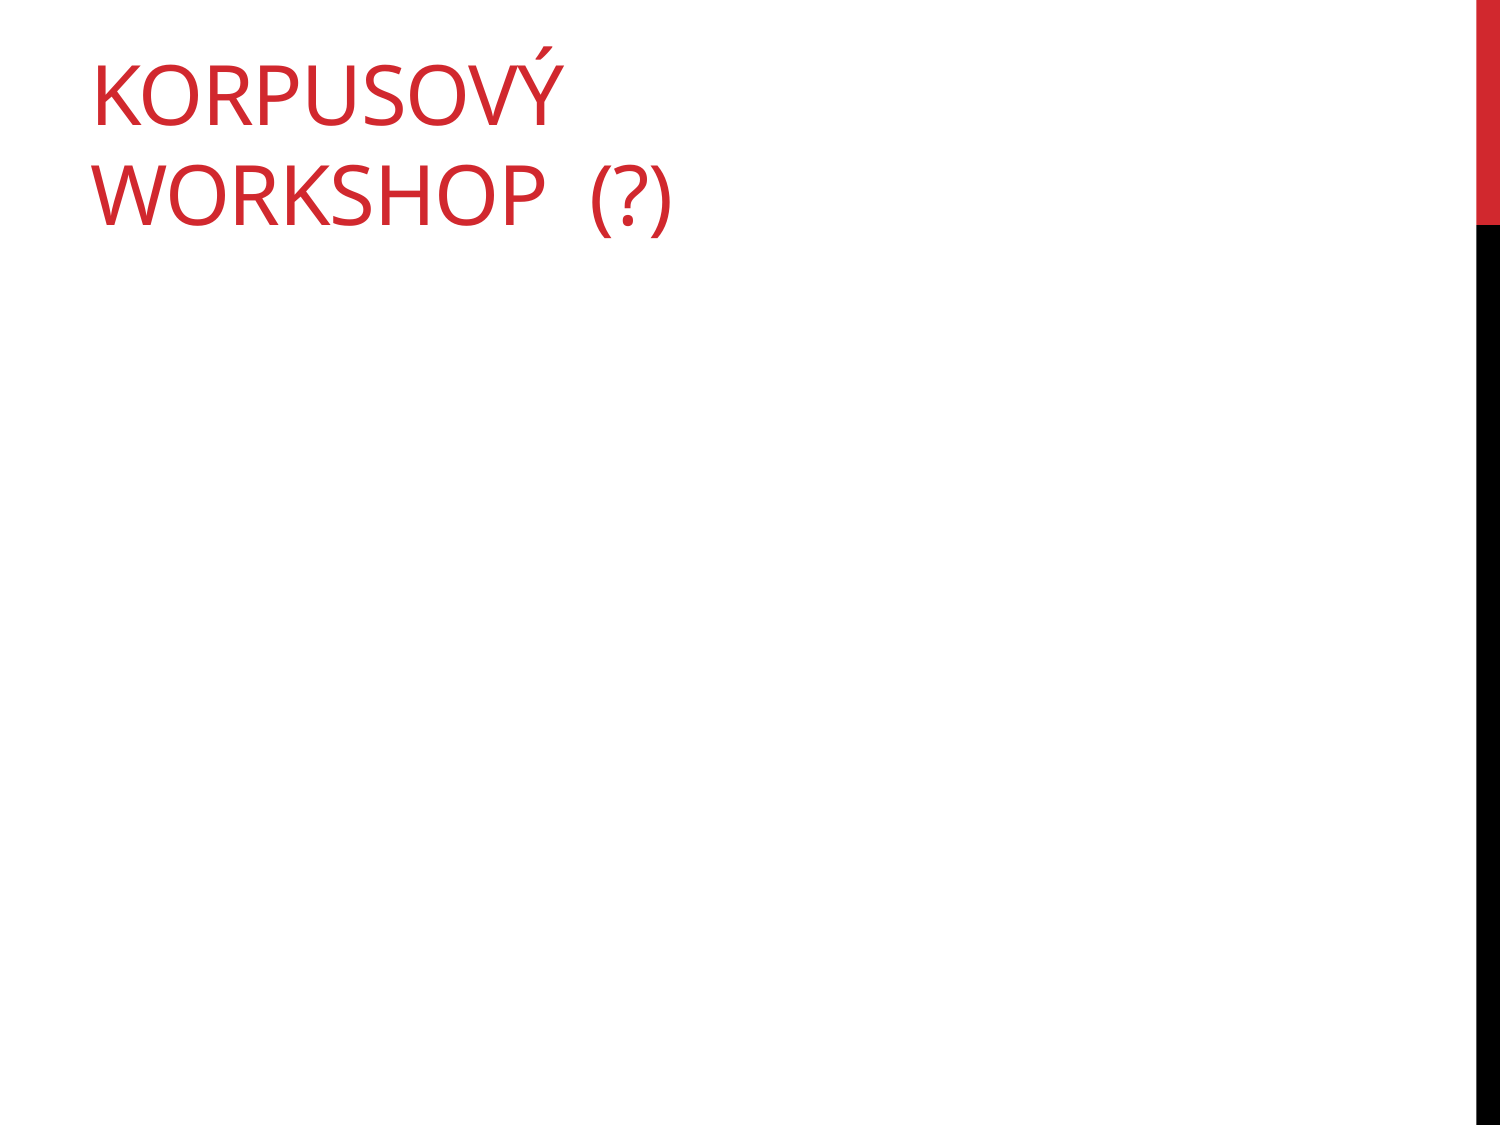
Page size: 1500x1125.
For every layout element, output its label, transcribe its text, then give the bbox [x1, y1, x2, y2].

title KORPUSOVÝ WORKSHOP (?) [75, 25, 1026, 251]
